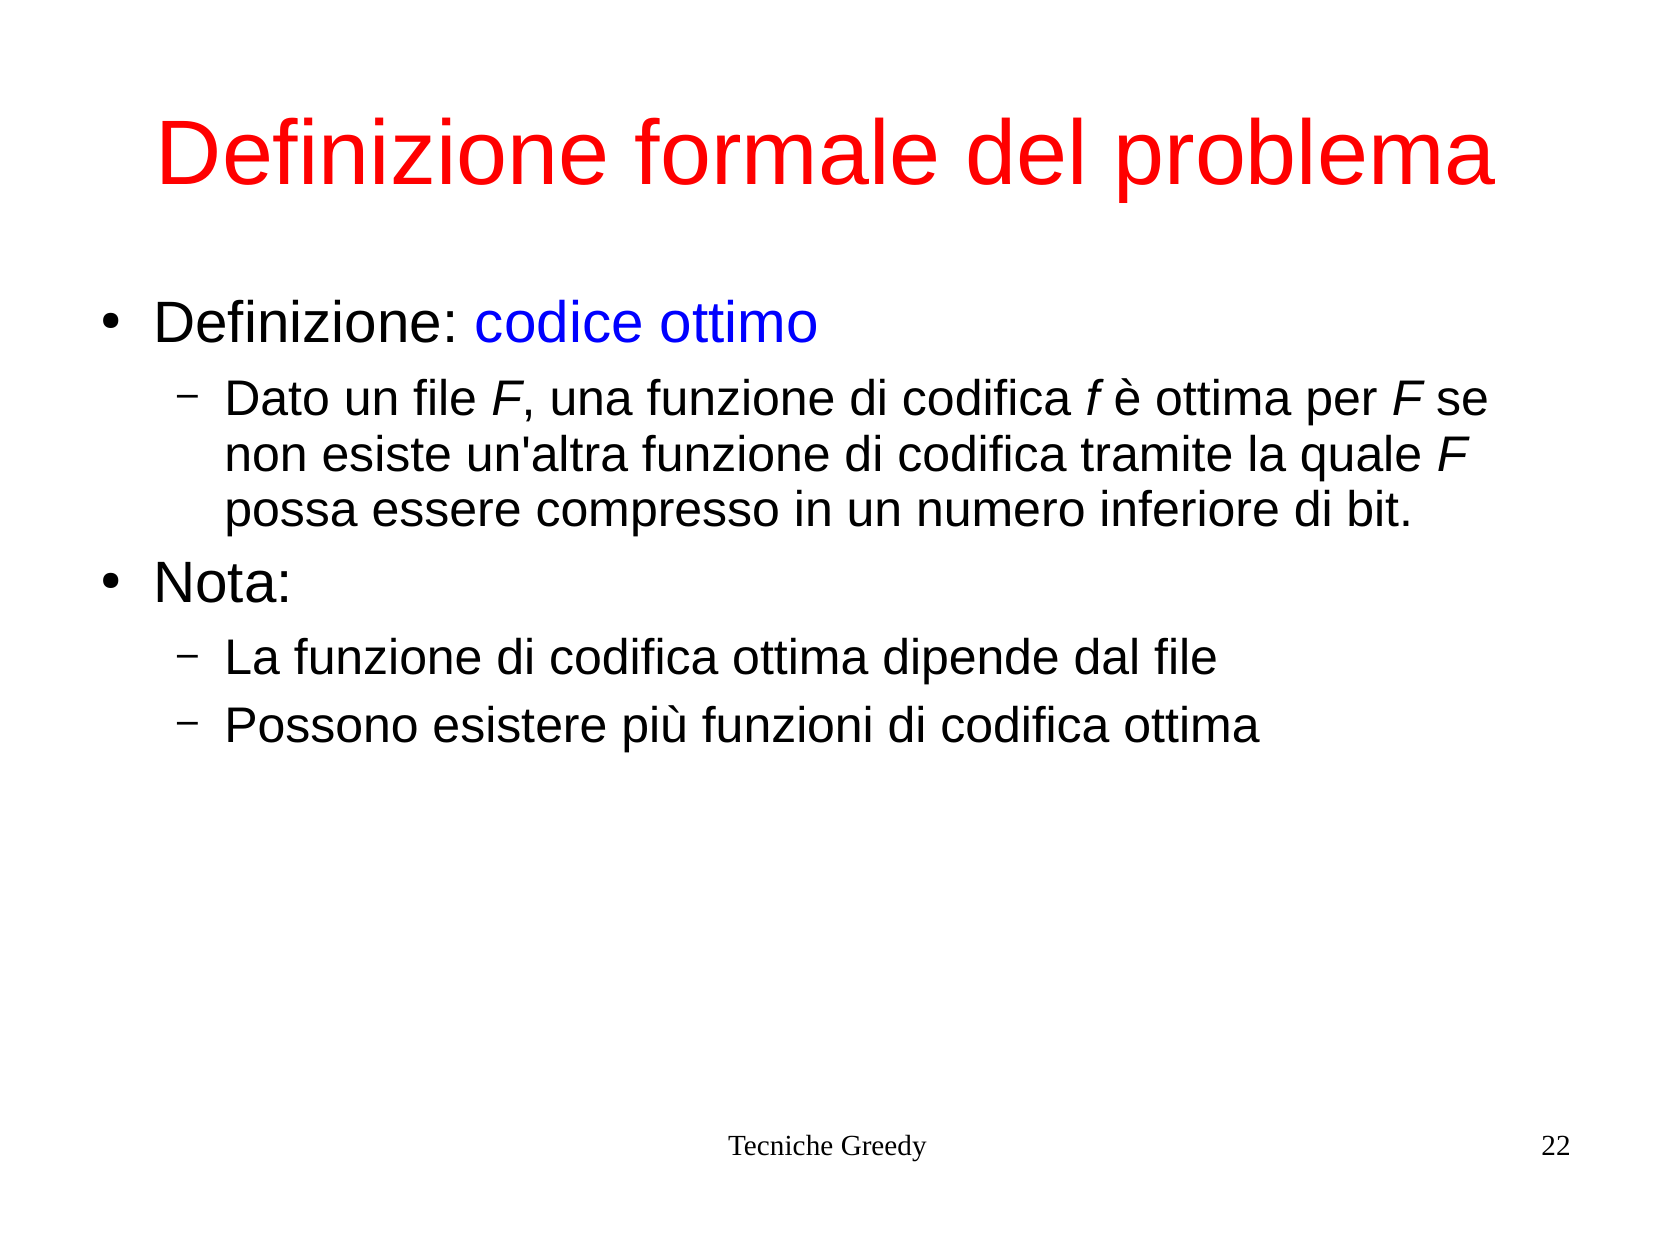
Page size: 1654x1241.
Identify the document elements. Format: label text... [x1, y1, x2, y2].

list Definizione: codice ottimo Dato un file F, una funzione di codifica f è ottima per F se non esiste un'altra funzione di codifica tramite la quale F possa essere compresso in un numero inferiore di bit. Nota: La funzione di codifica ottima dipende dal file Possono esistere più funzioni di codifica ottima [82, 290, 1571, 1109]
title Definizione formale del problema [82, 49, 1571, 257]
